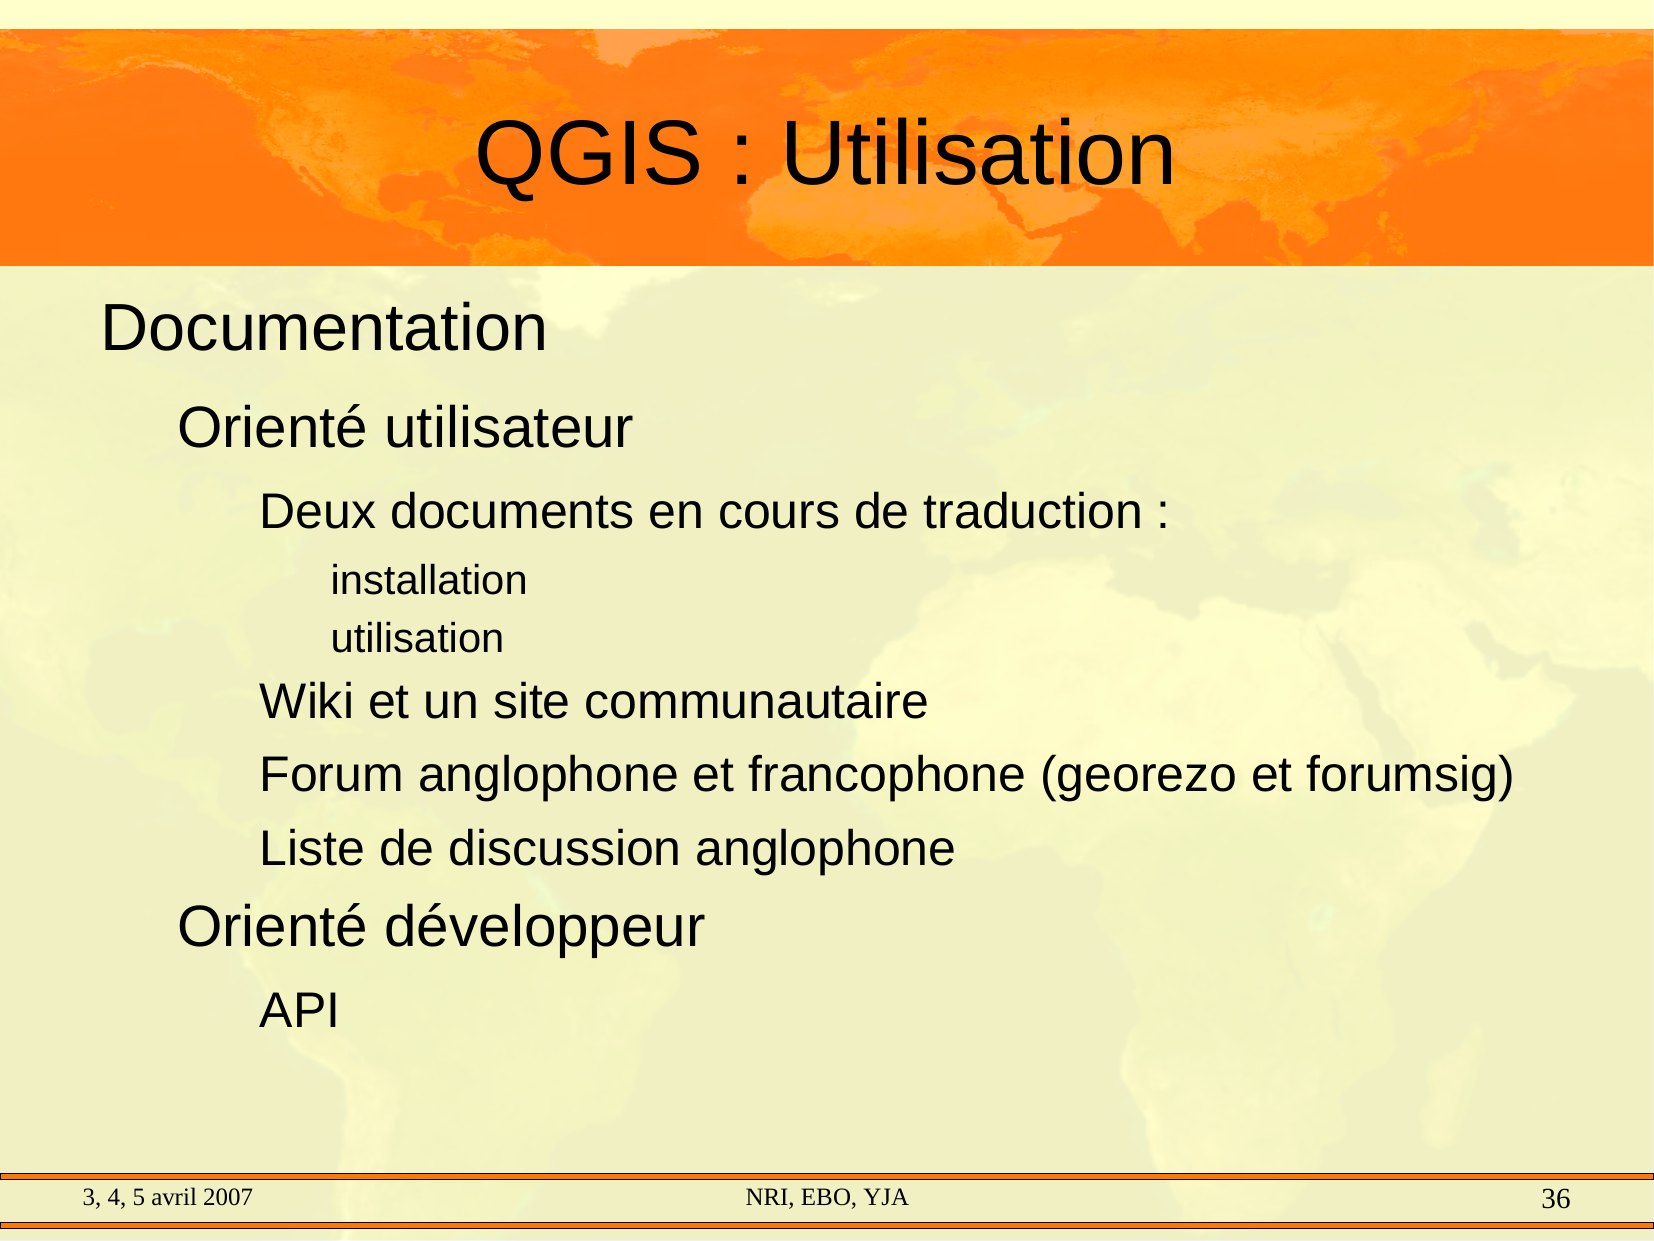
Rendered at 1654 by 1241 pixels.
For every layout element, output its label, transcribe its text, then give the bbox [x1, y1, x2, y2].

list Documentation Orienté utilisateur Deux documents en cours de traduction : installation utilisation Wiki et un site communautaire Forum anglophone et francophone (georezo et forumsig) Liste de discussion anglophone Orienté développeur API [82, 290, 1571, 1109]
title QGIS : Utilisation [82, 49, 1571, 257]
picture [0, 29, 1654, 266]
